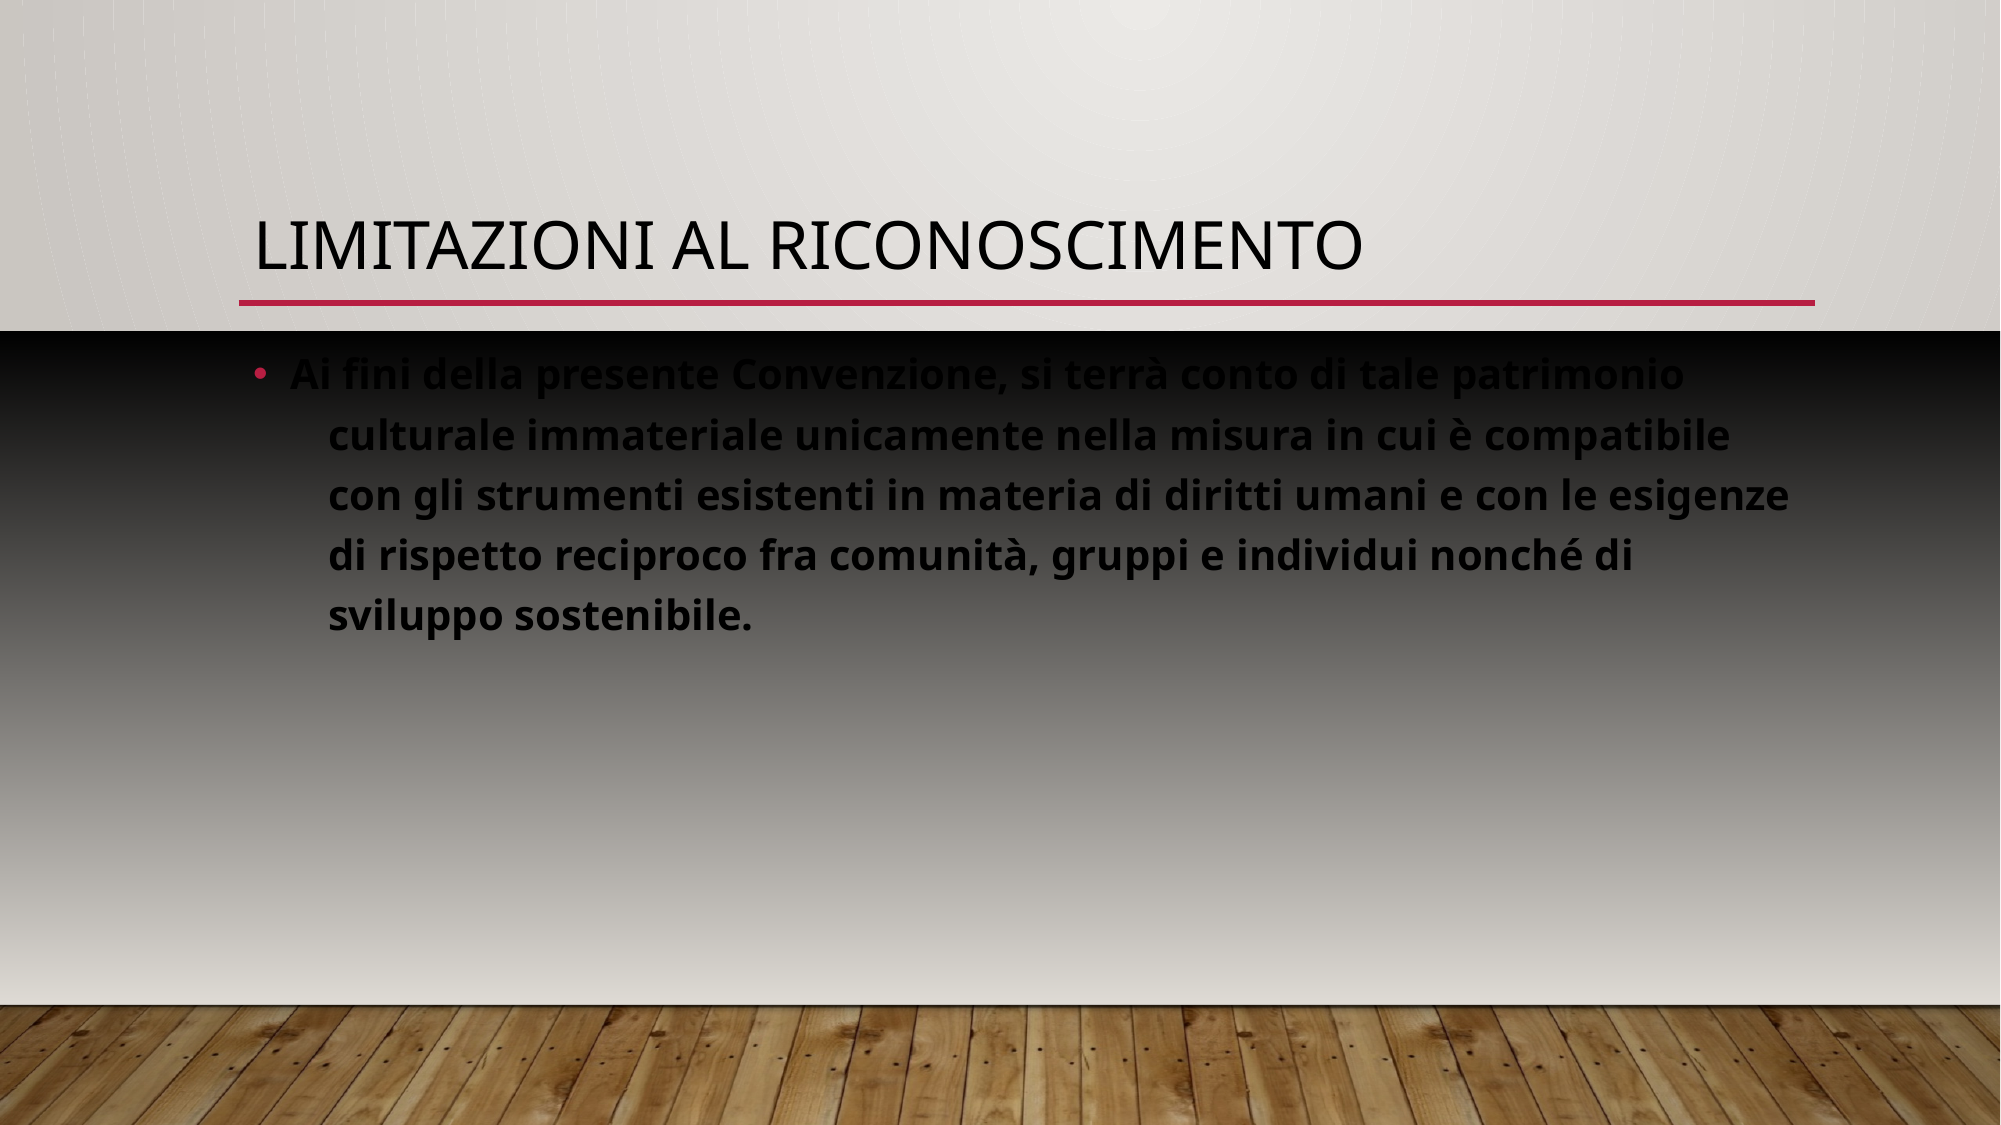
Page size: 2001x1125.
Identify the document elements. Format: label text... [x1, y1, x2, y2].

title Limitazioni al riconoscimento [238, 131, 1814, 305]
list Ai fini della presente Convenzione, si terrà conto di tale patrimonio culturale immateriale unicamente nella misura in cui è compatibile con gli strumenti esistenti in materia di diritti umani e con le esigenze di rispetto reciproco fra comunità, gruppi e individui nonché di sviluppo sostenibile. [238, 330, 1814, 897]
